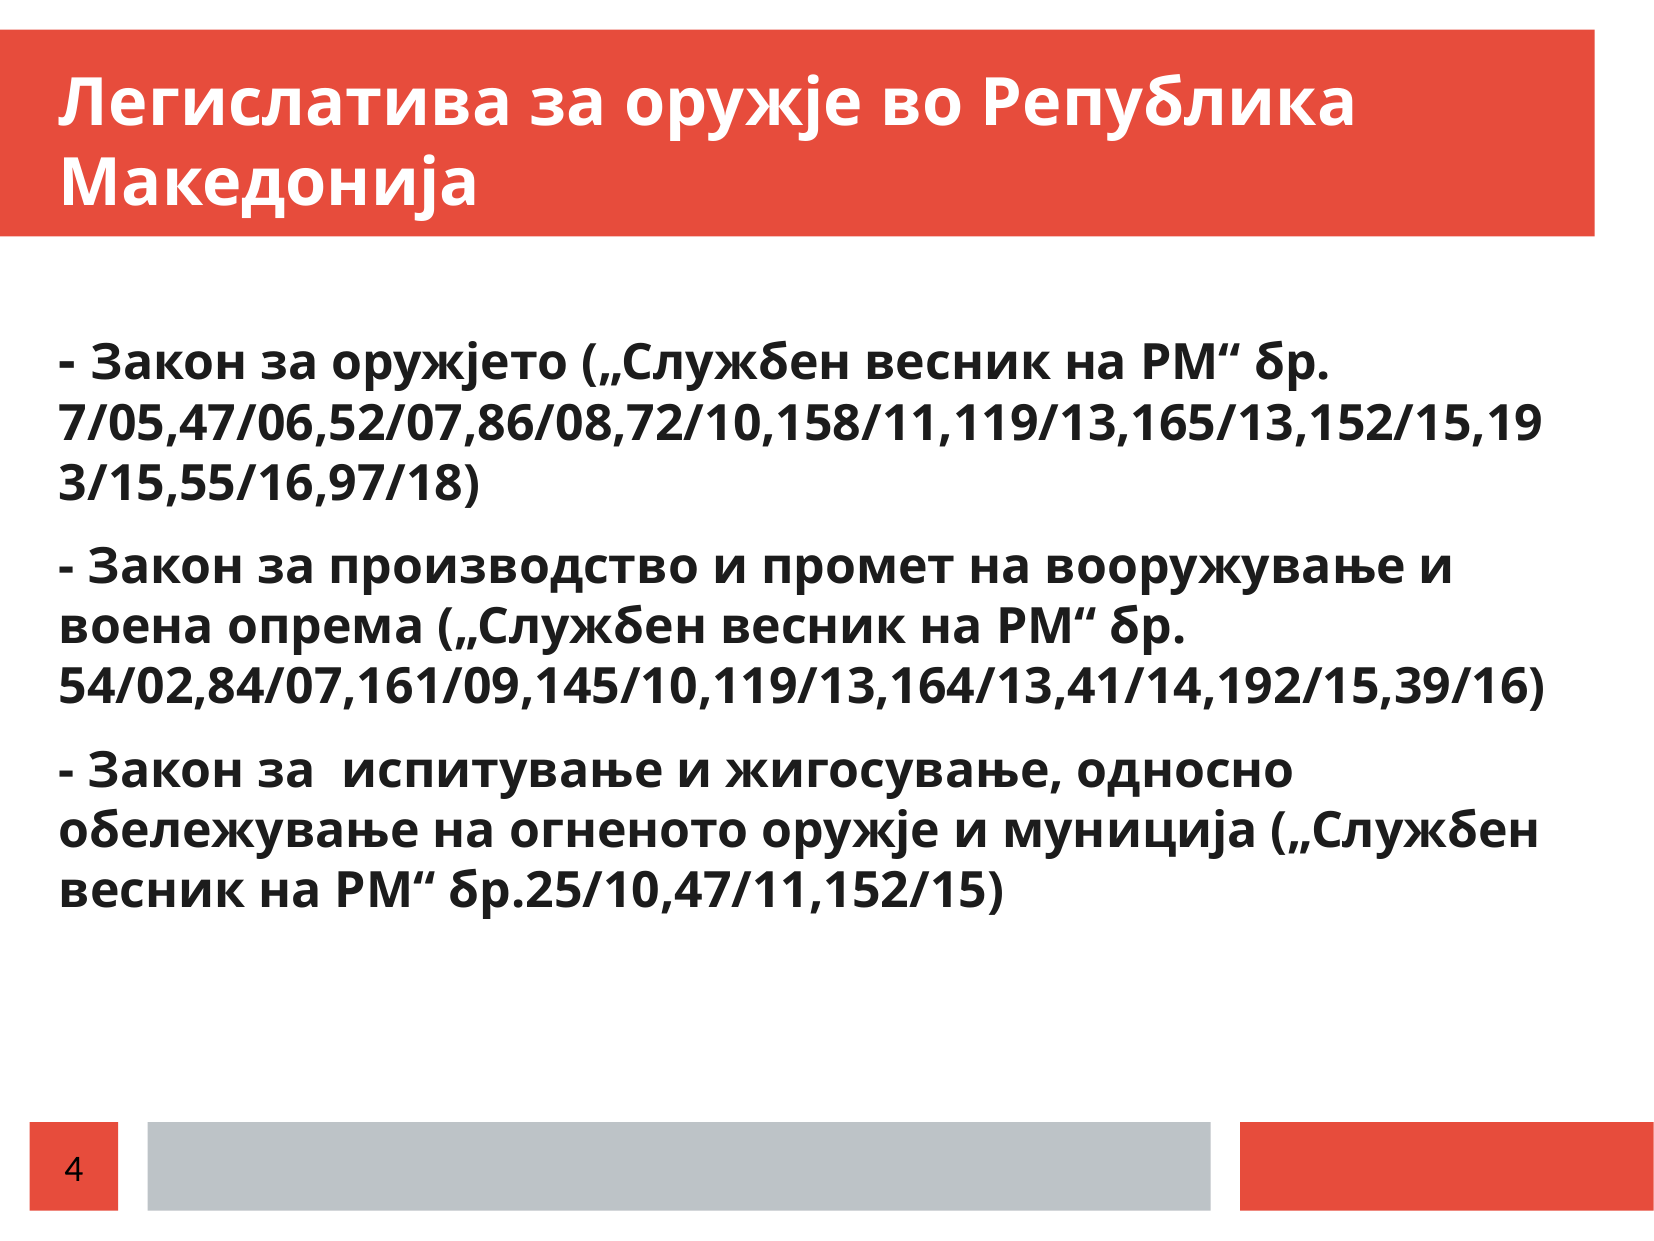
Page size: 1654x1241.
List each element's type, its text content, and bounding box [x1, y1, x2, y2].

title Легислатива за оружје во Република Македонија [59, 59, 1595, 207]
list - Закон за оружјето („Службен весник на РМ“ бр. 7/05,47/06,52/07,86/08,72/10,158/11,119/13,165/13,152/15,193/15,55/16,97/18) - Закон за производство и промет на вооружување и воена опрема („Службен весник на РМ“ бр. 54/02,84/07,161/09,145/10,119/13,164/13,41/14,192/15,39/16) - Закон за испитување и жигосување, односно обележување на огненото оружје и муниција („Службен весник на РМ“ бр.25/10,47/11,152/15) [59, 324, 1565, 1093]
text_box [29, 1122, 119, 1211]
